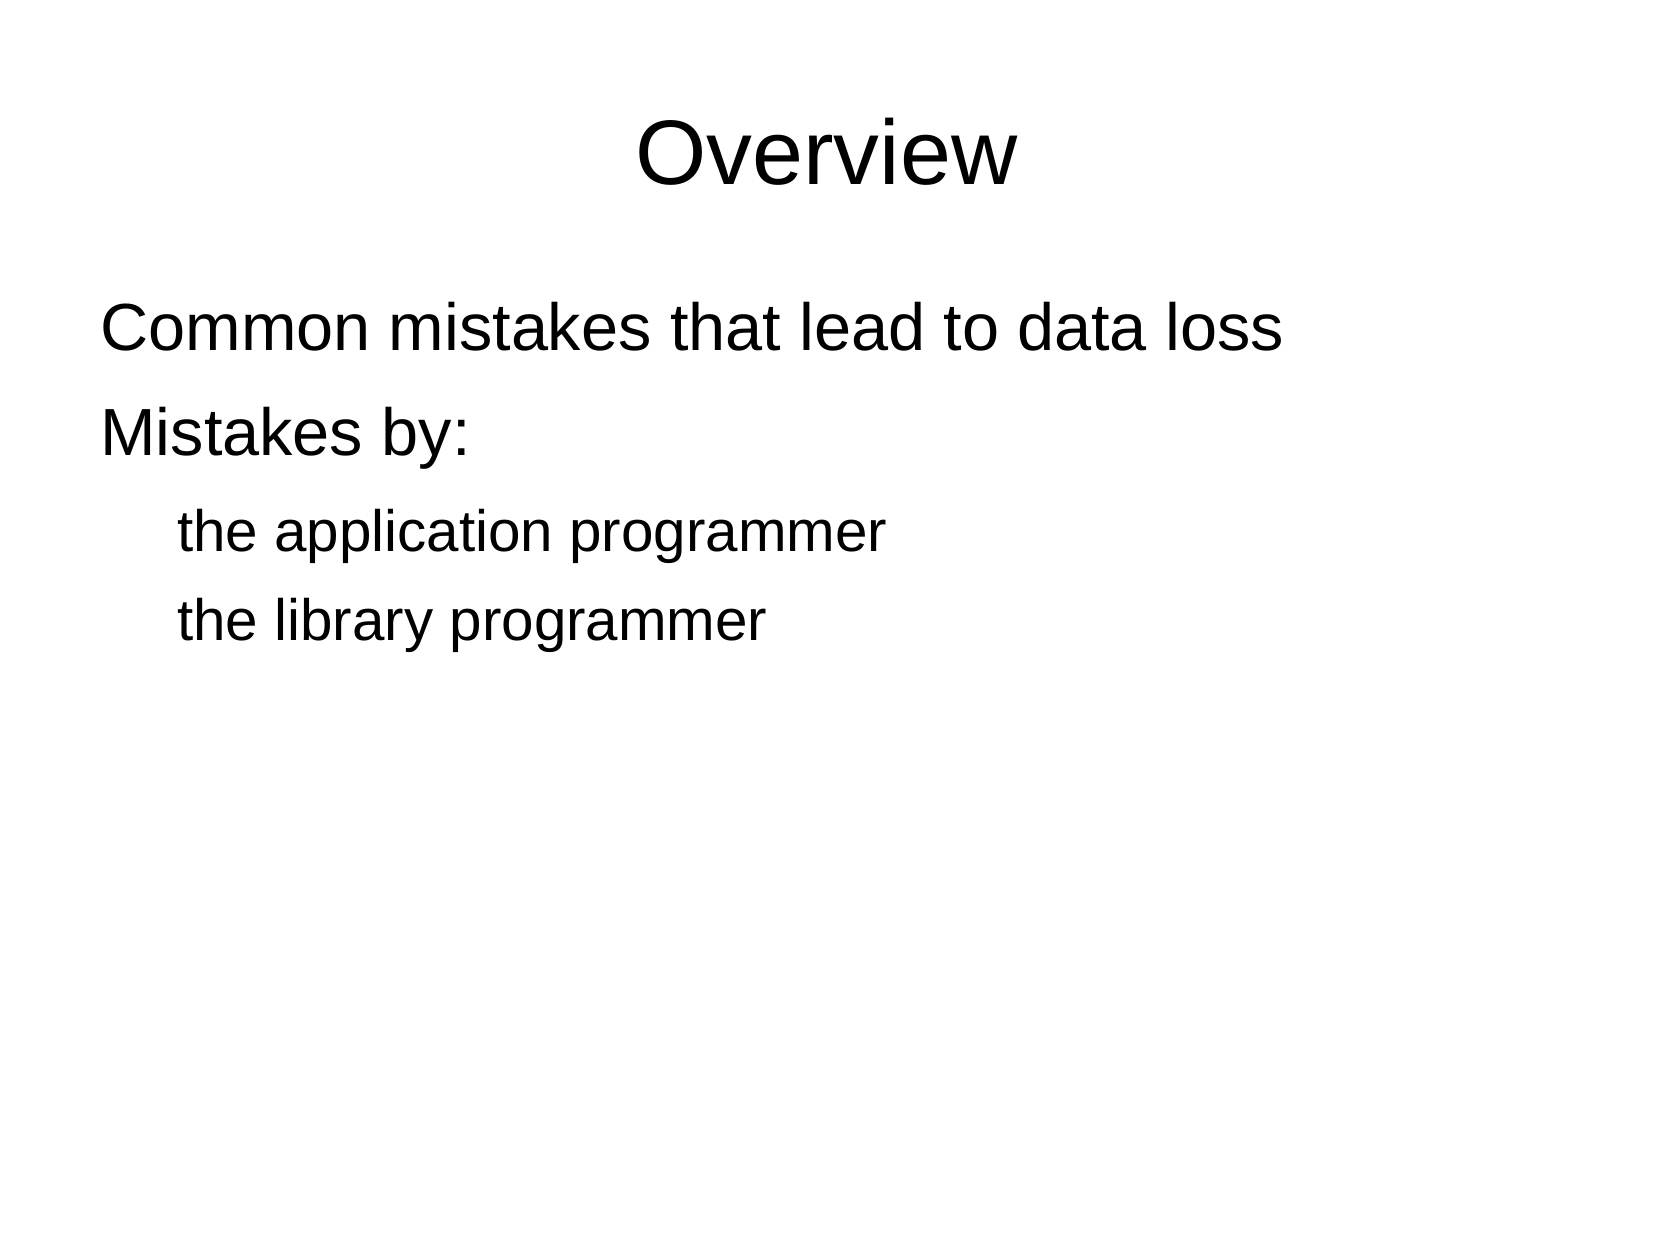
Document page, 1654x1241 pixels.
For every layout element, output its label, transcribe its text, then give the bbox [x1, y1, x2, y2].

title Overview [82, 49, 1571, 257]
list Common mistakes that lead to data loss Mistakes by: the application programmer the library programmer [82, 290, 1571, 1094]
